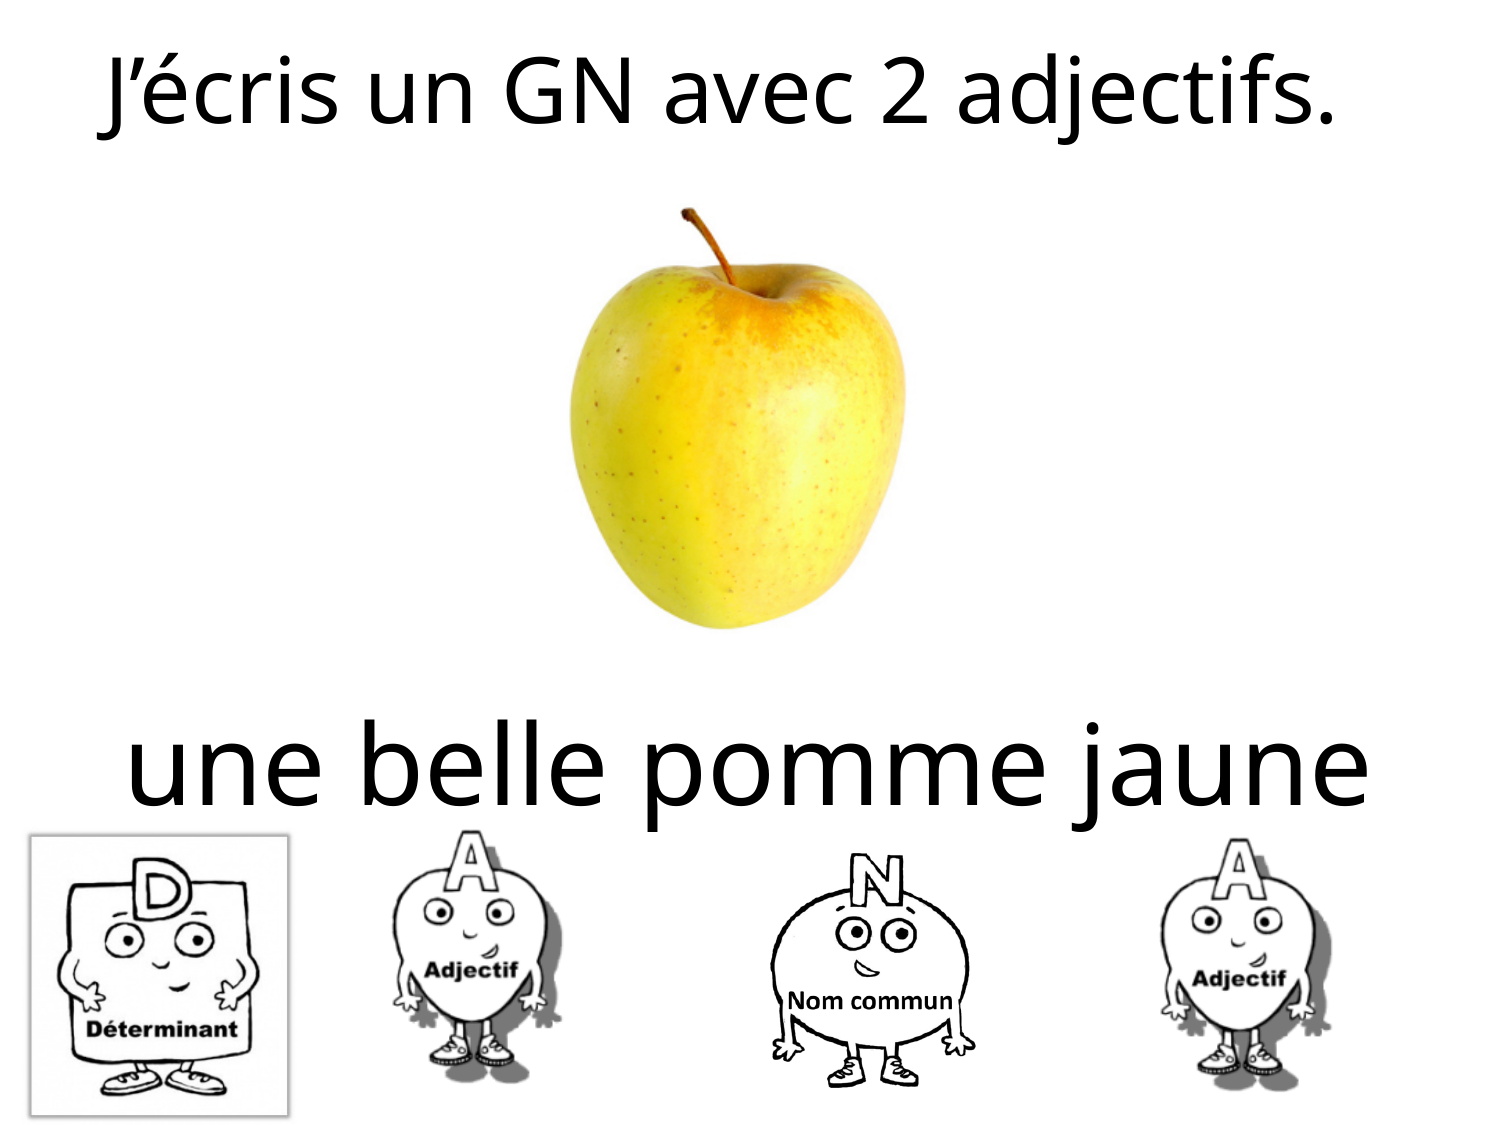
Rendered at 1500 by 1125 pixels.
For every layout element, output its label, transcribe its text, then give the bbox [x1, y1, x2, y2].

text_box une belle pomme jaune [109, 685, 1389, 836]
picture [376, 836, 563, 1070]
picture [1144, 836, 1331, 1078]
picture [529, 203, 959, 634]
picture [758, 852, 984, 1088]
picture [21, 827, 297, 1125]
text_box J’écris un GN avec 2 adjectifs. [90, 24, 1356, 149]
